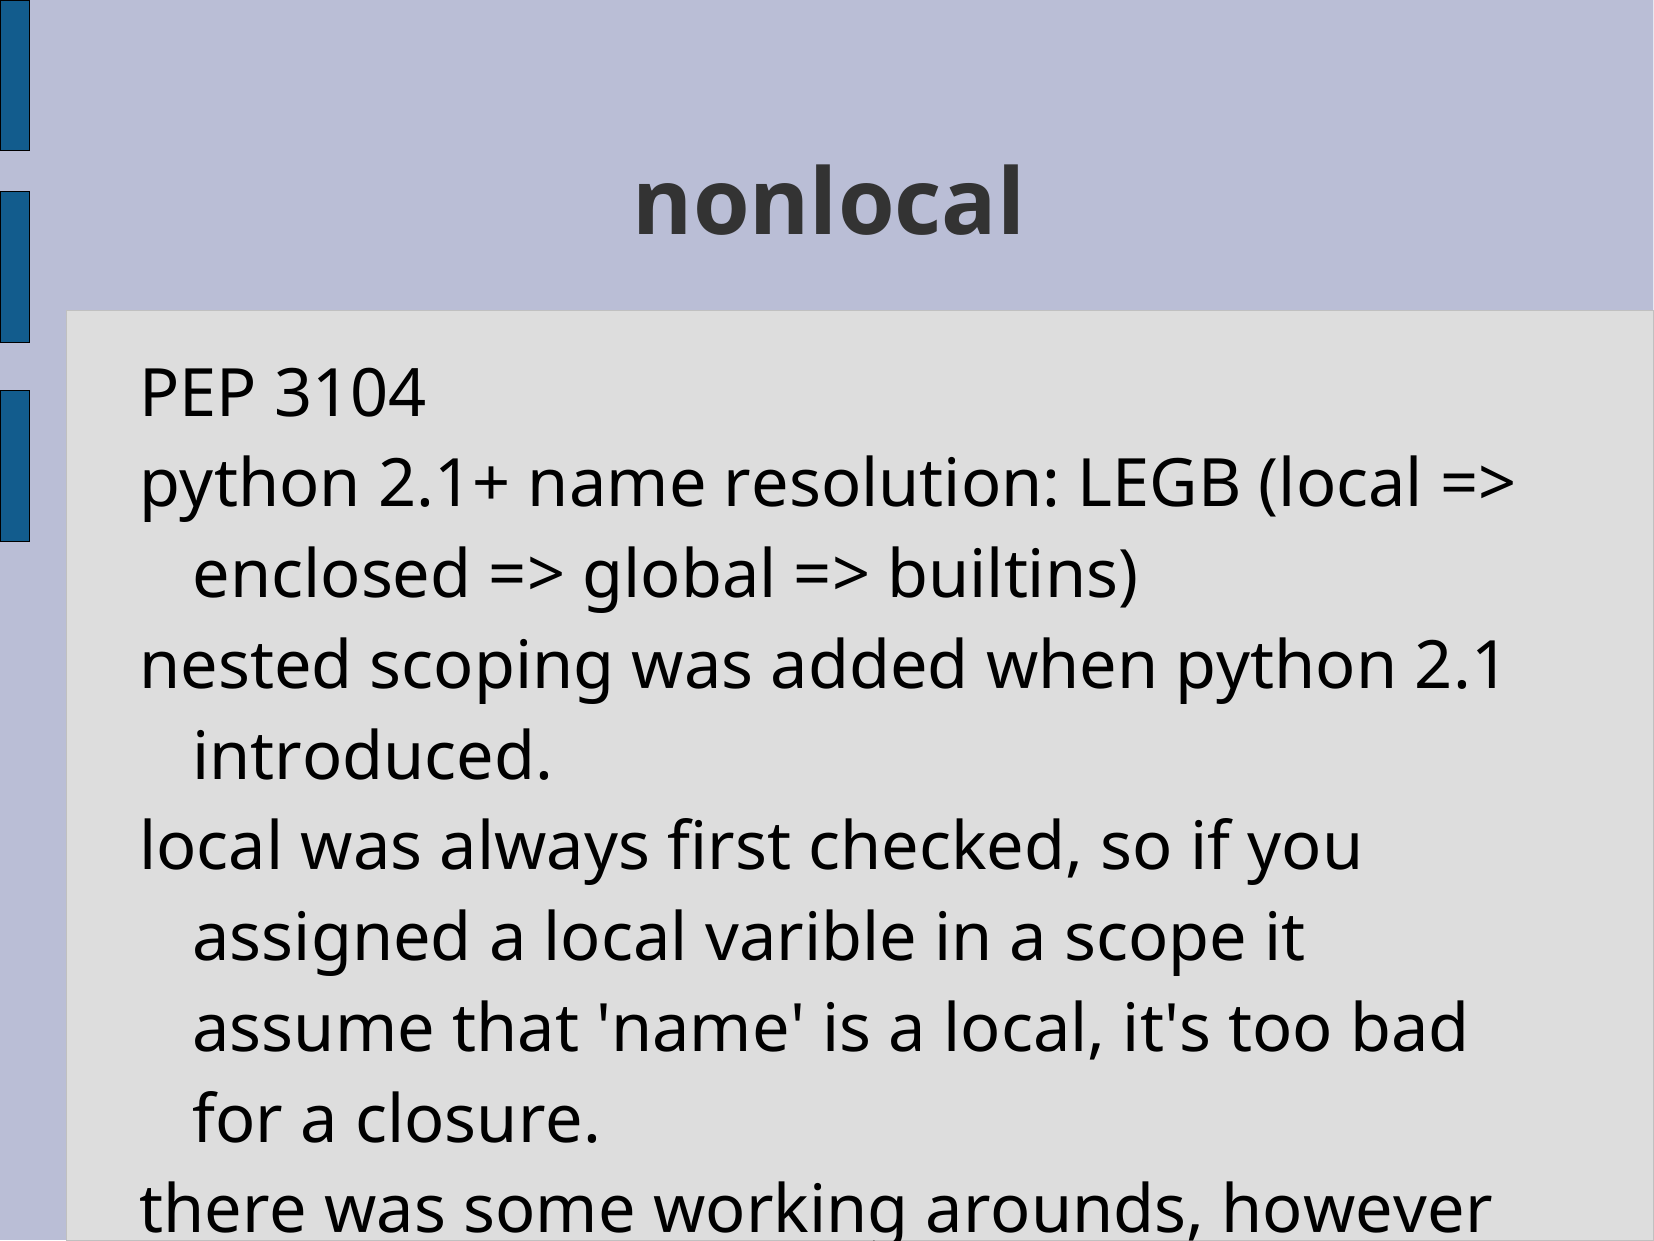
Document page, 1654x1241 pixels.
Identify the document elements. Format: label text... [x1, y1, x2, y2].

title nonlocal [123, 102, 1536, 296]
list PEP 3104 python 2.1+ name resolution: LEGB (local => enclosed => global => builtins) nested scoping was added when python 2.1 introduced. local was always first checked, so if you assigned a local varible in a scope it assume that 'name' is a local, it's too bad for a closure. there was some working arounds, however python 3.0 add a keyword: nonlocal. [121, 344, 1534, 1226]
